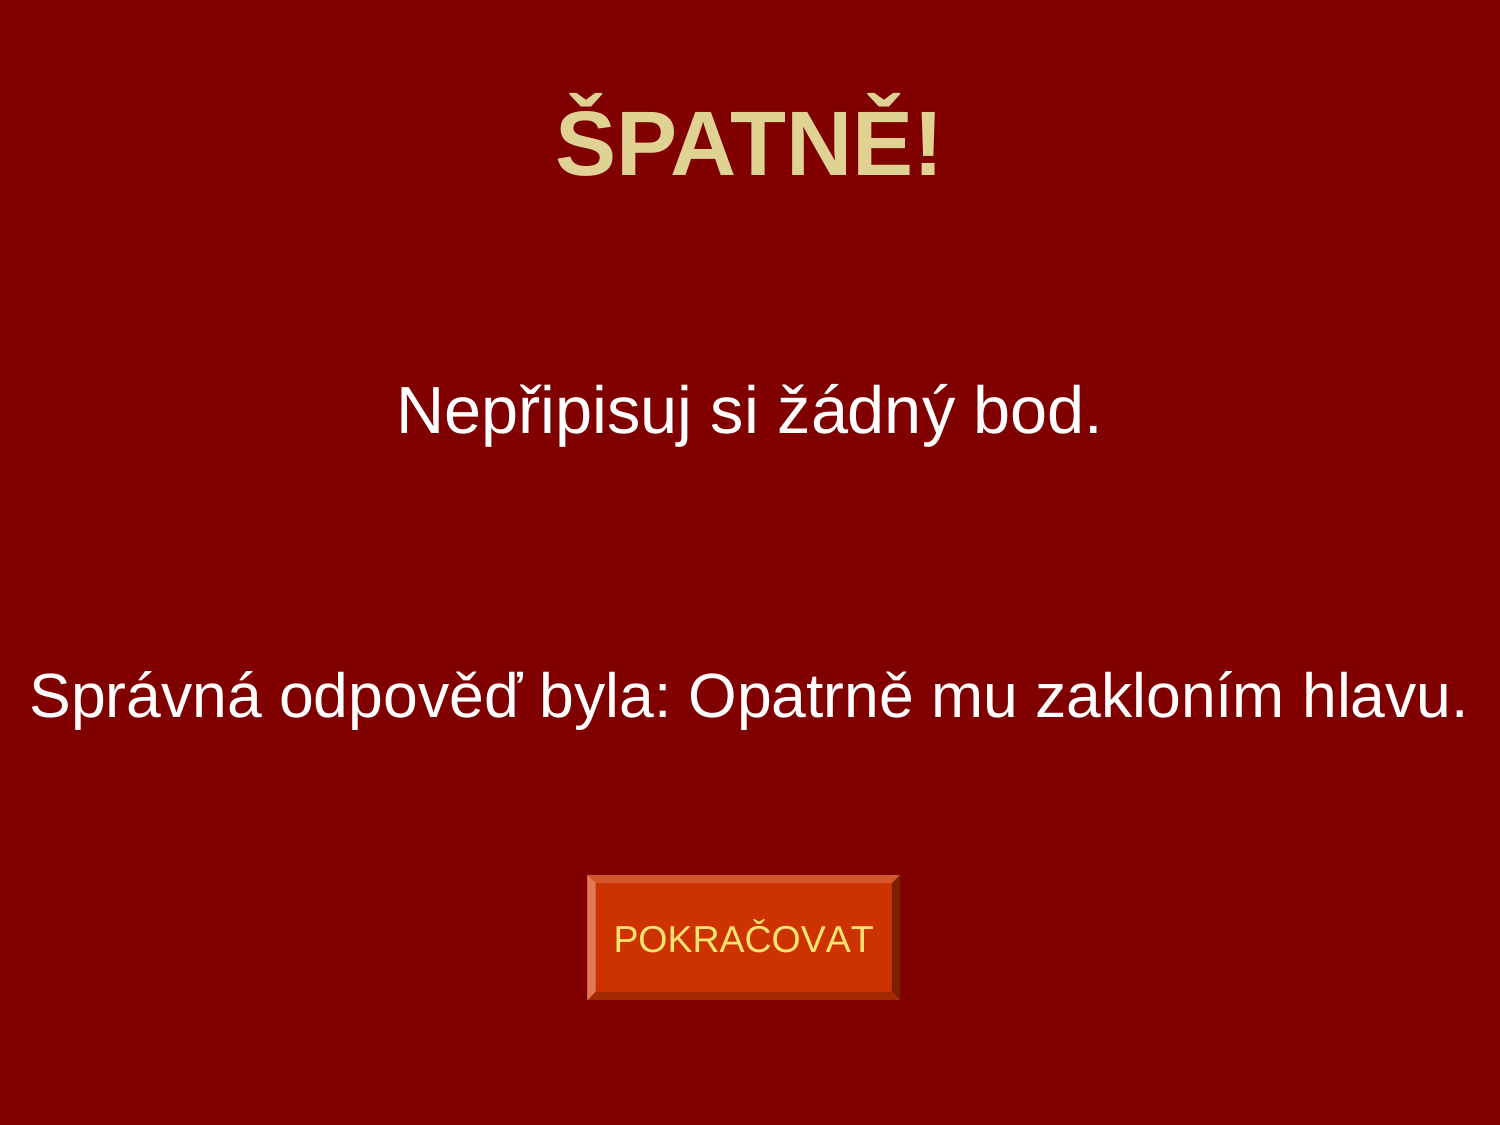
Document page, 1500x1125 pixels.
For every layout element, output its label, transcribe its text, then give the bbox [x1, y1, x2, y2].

title ŠPATNĚ! [75, 45, 1426, 233]
text_box POKRAČOVAT [596, 884, 891, 991]
list Nepřipisuj si žádný bod. Správná odpověď byla: Opatrně mu zakloním hlavu. [0, 262, 1500, 1006]
text_box V Evropské unii. [589, 875, 899, 884]
